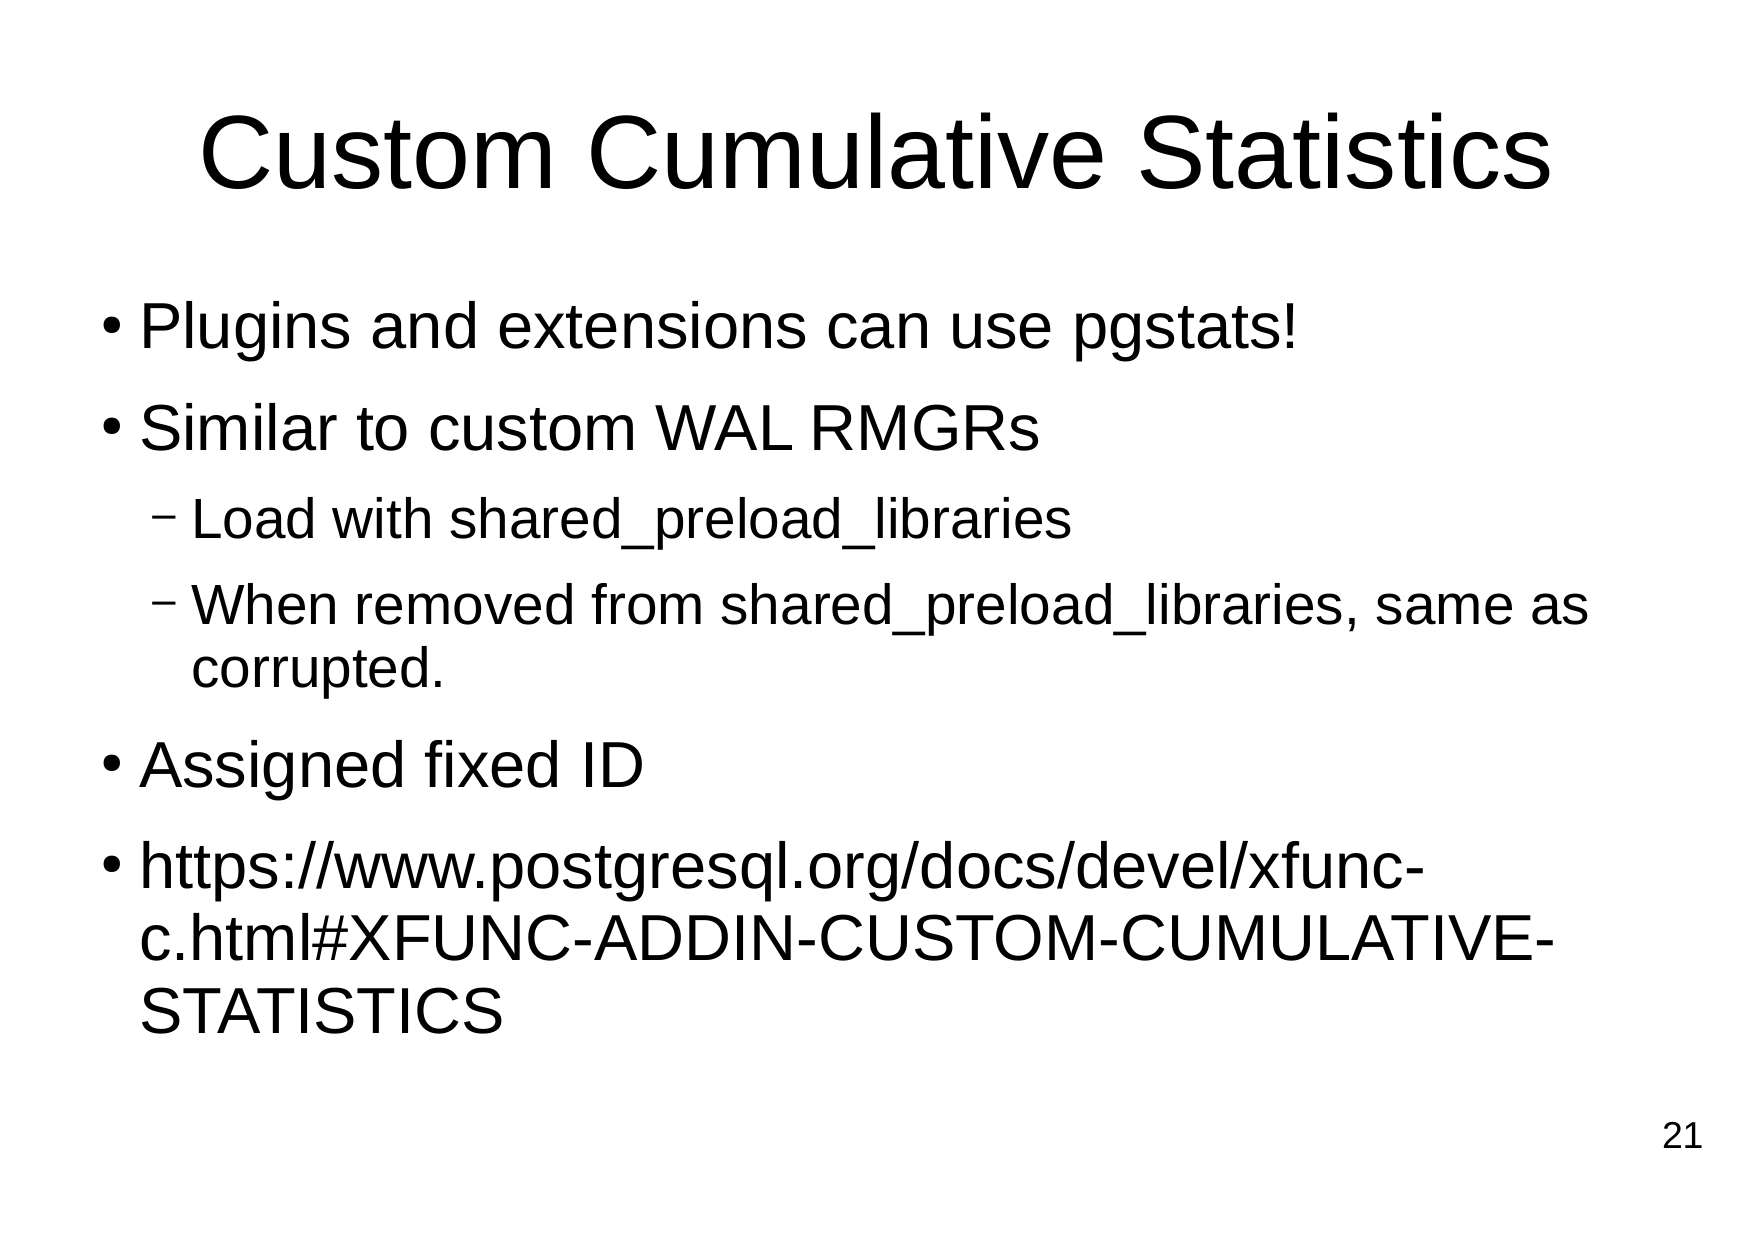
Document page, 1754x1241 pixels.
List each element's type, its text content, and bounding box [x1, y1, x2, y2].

title Custom Cumulative Statistics [87, 49, 1667, 257]
list Plugins and extensions can use pgstats! Similar to custom WAL RMGRs Load with shared_preload_libraries When removed from shared_preload_libraries, same as corrupted. Assigned fixed ID https://www.postgresql.org/docs/devel/xfunc-c.html#XFUNC-ADDIN-CUSTOM-CUMULATIVE-STATISTICS [87, 290, 1667, 1051]
text_box <number> [1447, 1106, 1719, 1201]
